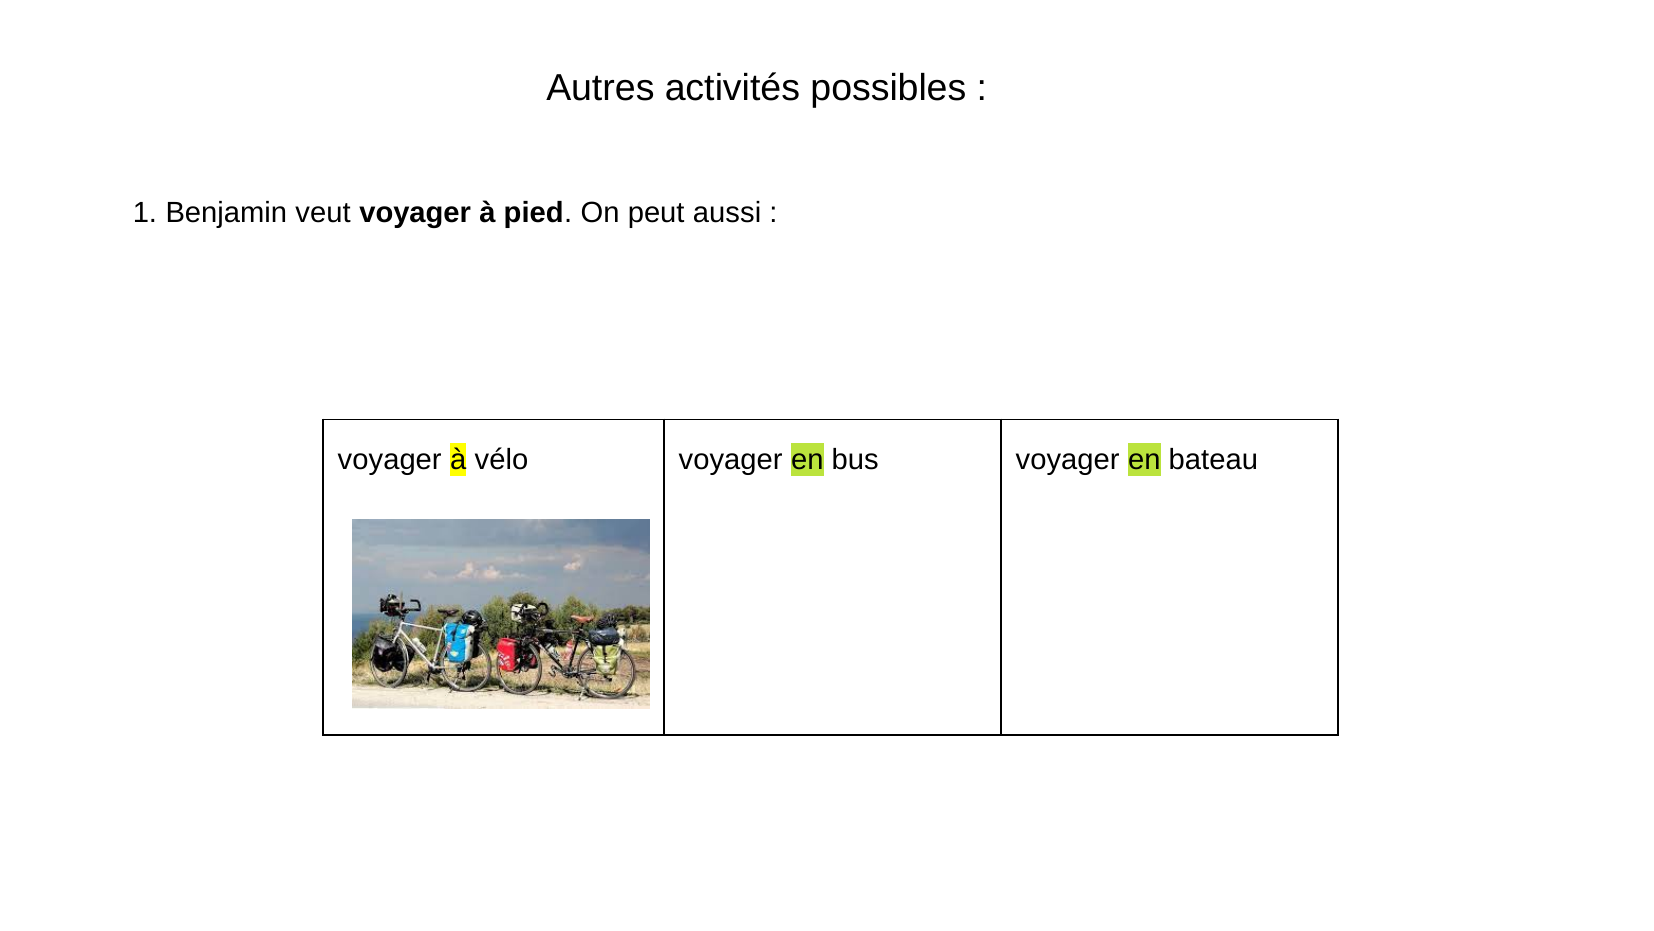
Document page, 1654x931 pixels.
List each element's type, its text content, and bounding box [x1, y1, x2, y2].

table_header voyager à vélo [324, 420, 663, 734]
table_header voyager en bateau [1002, 420, 1337, 734]
table_header voyager en bus [665, 420, 1000, 734]
picture [352, 519, 650, 709]
text_box 1. Benjamin veut voyager à pied. On peut aussi : [118, 188, 1152, 269]
text_box Autres activités possibles : [531, 59, 1565, 119]
